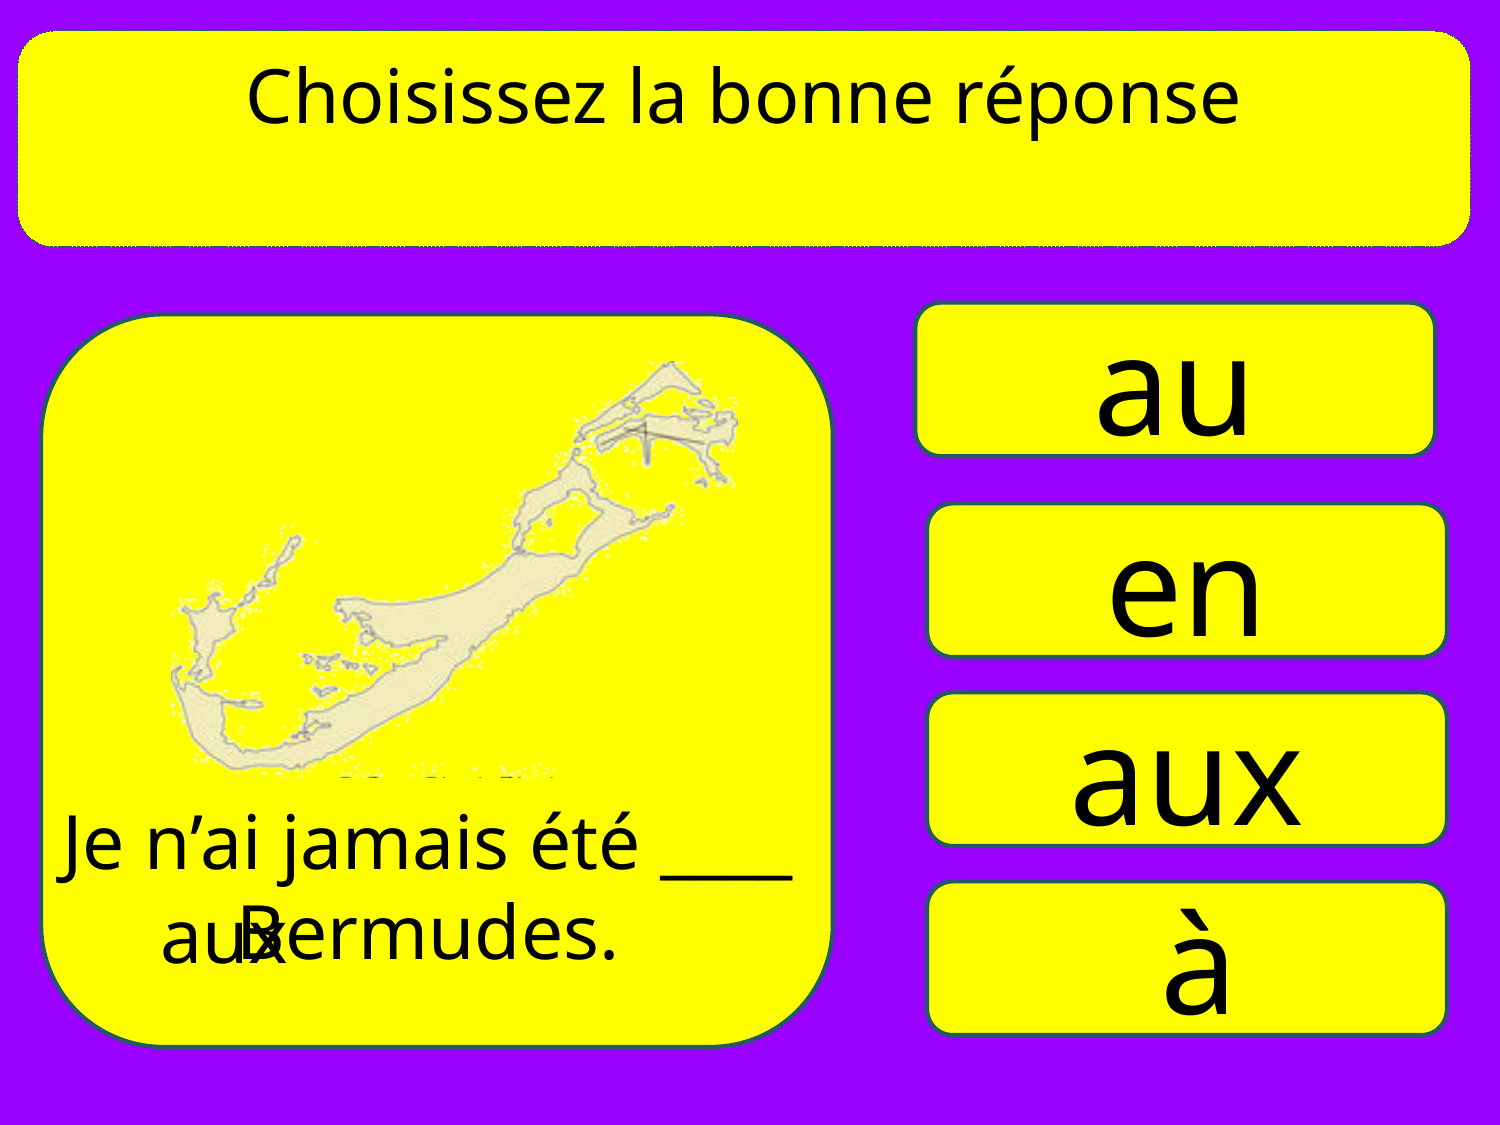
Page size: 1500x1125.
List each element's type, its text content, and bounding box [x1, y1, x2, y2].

text_box [927, 692, 986, 847]
picture [171, 361, 739, 778]
text_box aux [986, 680, 1388, 861]
text_box en [986, 491, 1388, 672]
text_box [1388, 692, 1447, 847]
text_box Choisissez la bonne réponse [17, 30, 1471, 247]
text_box [1376, 302, 1436, 457]
text_box à [997, 869, 1400, 1050]
text_box [915, 302, 974, 457]
text_box aux [123, 881, 325, 987]
text_box [927, 503, 986, 658]
text_box au [974, 290, 1376, 471]
text_box Je n’ai jamais été ____ Bermudes. [0, 786, 857, 982]
text_box [927, 881, 997, 1036]
text_box [55, 982, 819, 1047]
text_box [1400, 881, 1447, 1036]
text_box [41, 314, 833, 786]
text_box [1388, 503, 1447, 658]
